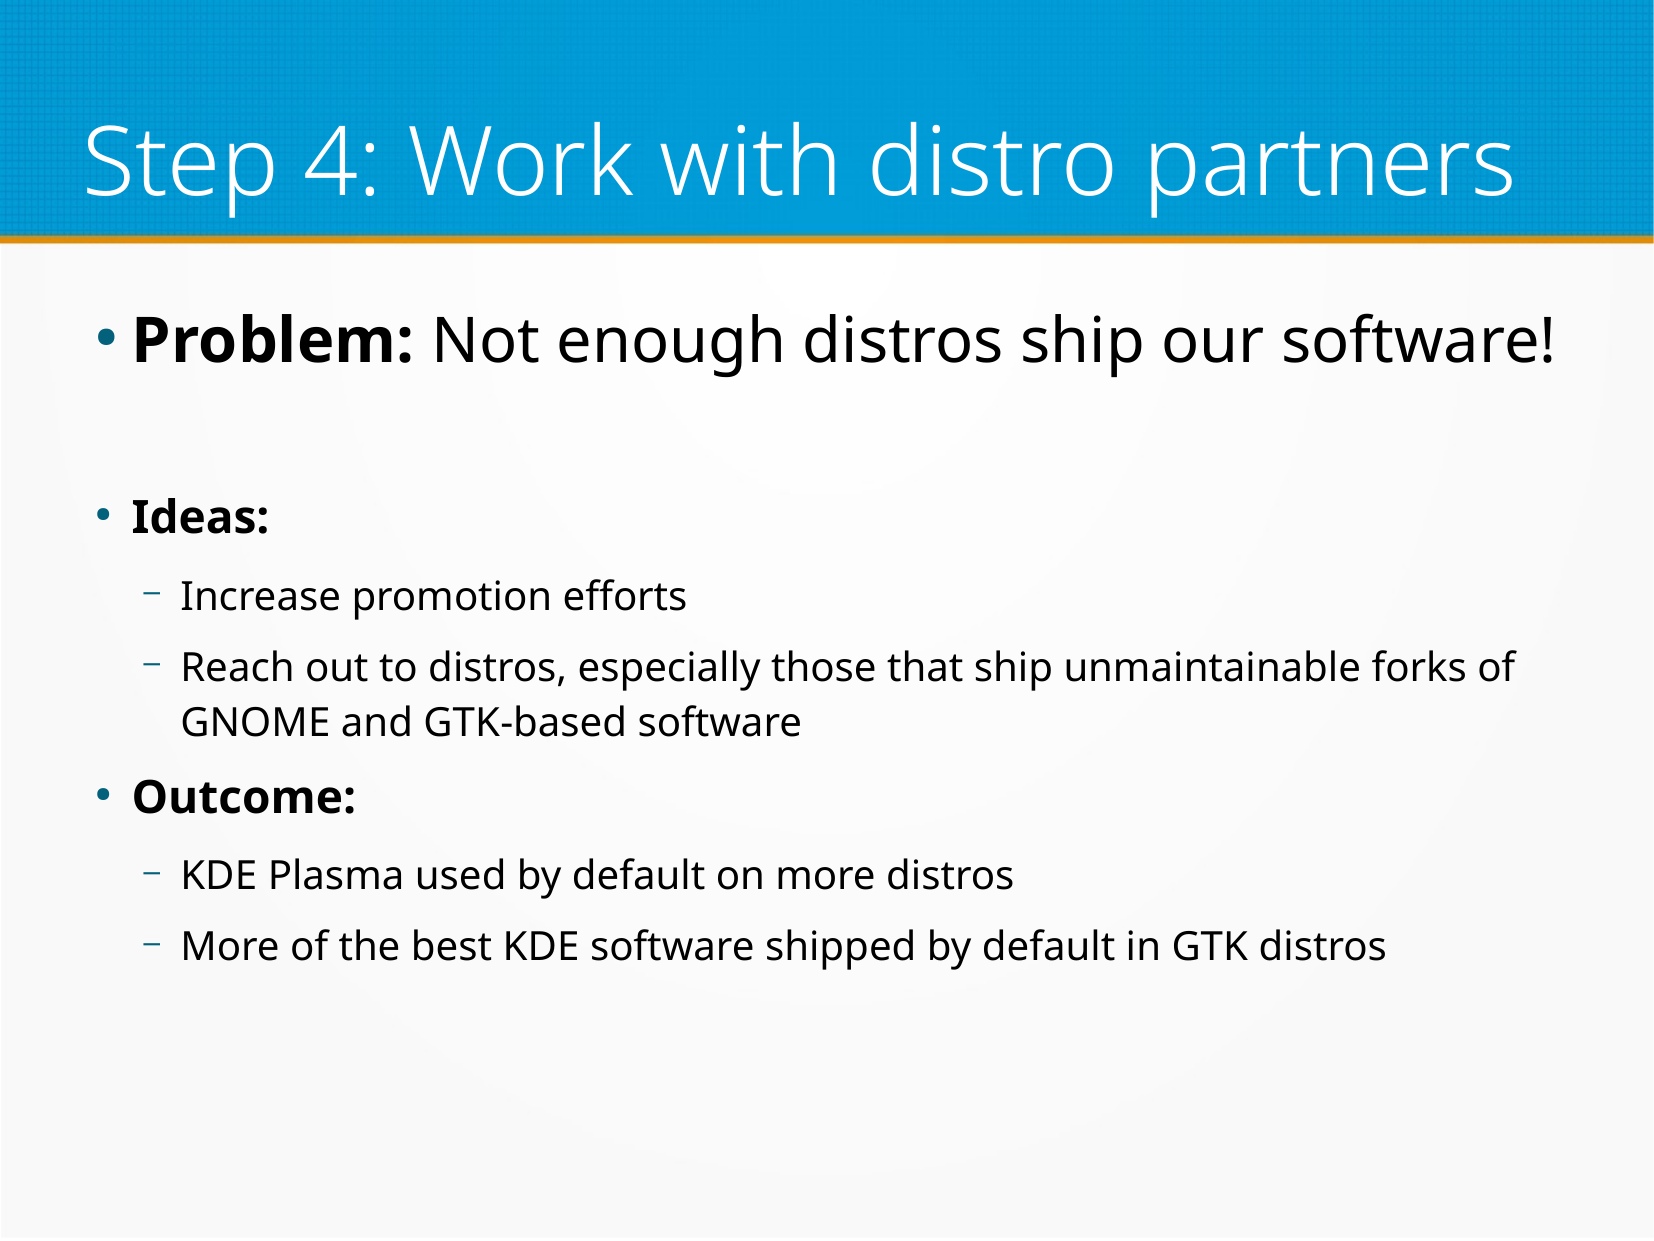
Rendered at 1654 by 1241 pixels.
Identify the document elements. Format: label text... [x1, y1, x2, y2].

title Step 4: Work with distro partners [82, 83, 1531, 224]
picture [0, 233, 1654, 1241]
list Problem: Not enough distros ship our software! Ideas: Increase promotion efforts Reach out to distros, especially those that ship unmaintainable forks of GNOME and GTK-based software Outcome: KDE Plasma used by default on more distros More of the best KDE software shipped by default in GTK distros [82, 295, 1571, 1015]
